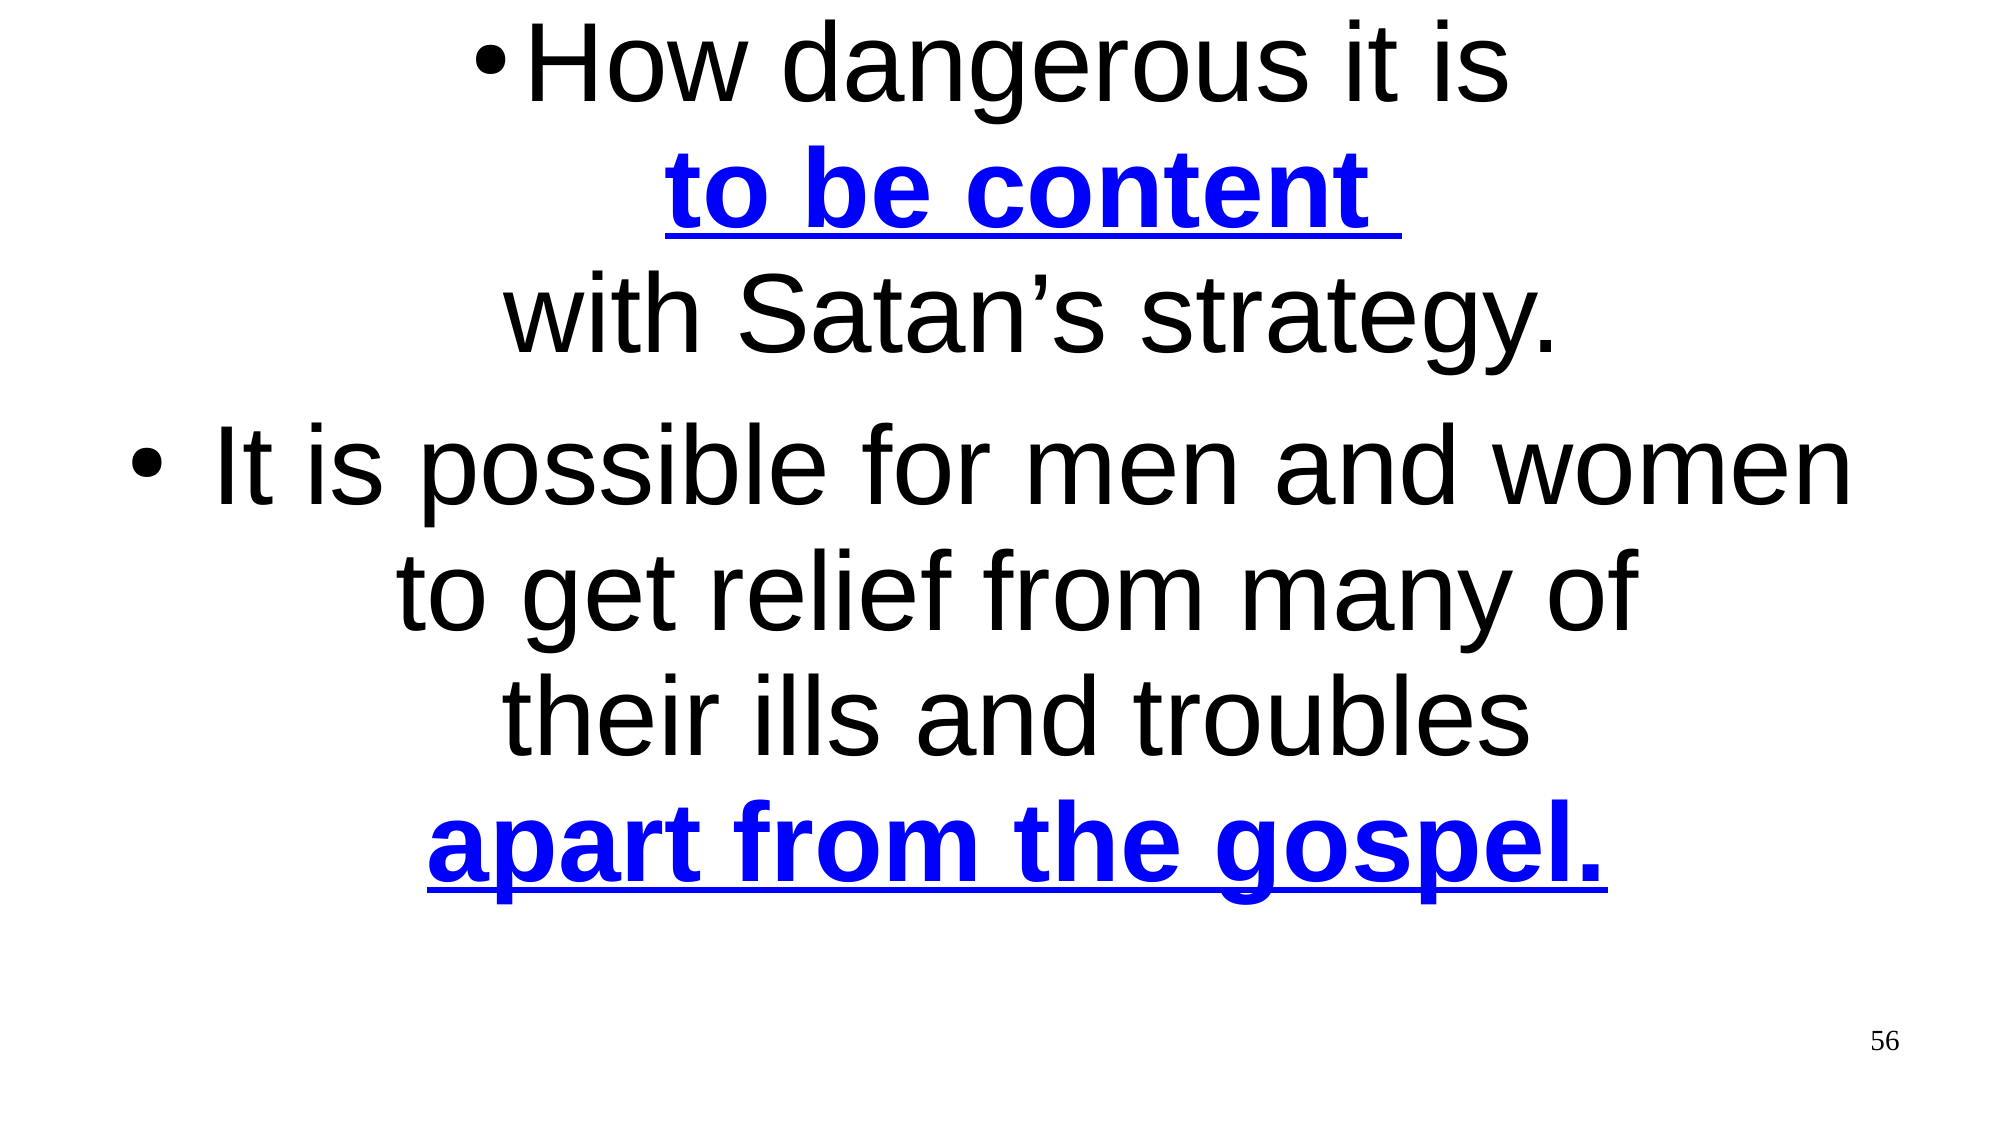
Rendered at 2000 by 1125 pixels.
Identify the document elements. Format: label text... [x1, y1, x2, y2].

list How dangerous it is to be content with Satan’s strategy. It is possible for men and women to get relief from many of their ills and troubles apart from the gospel. [0, 0, 1996, 1123]
